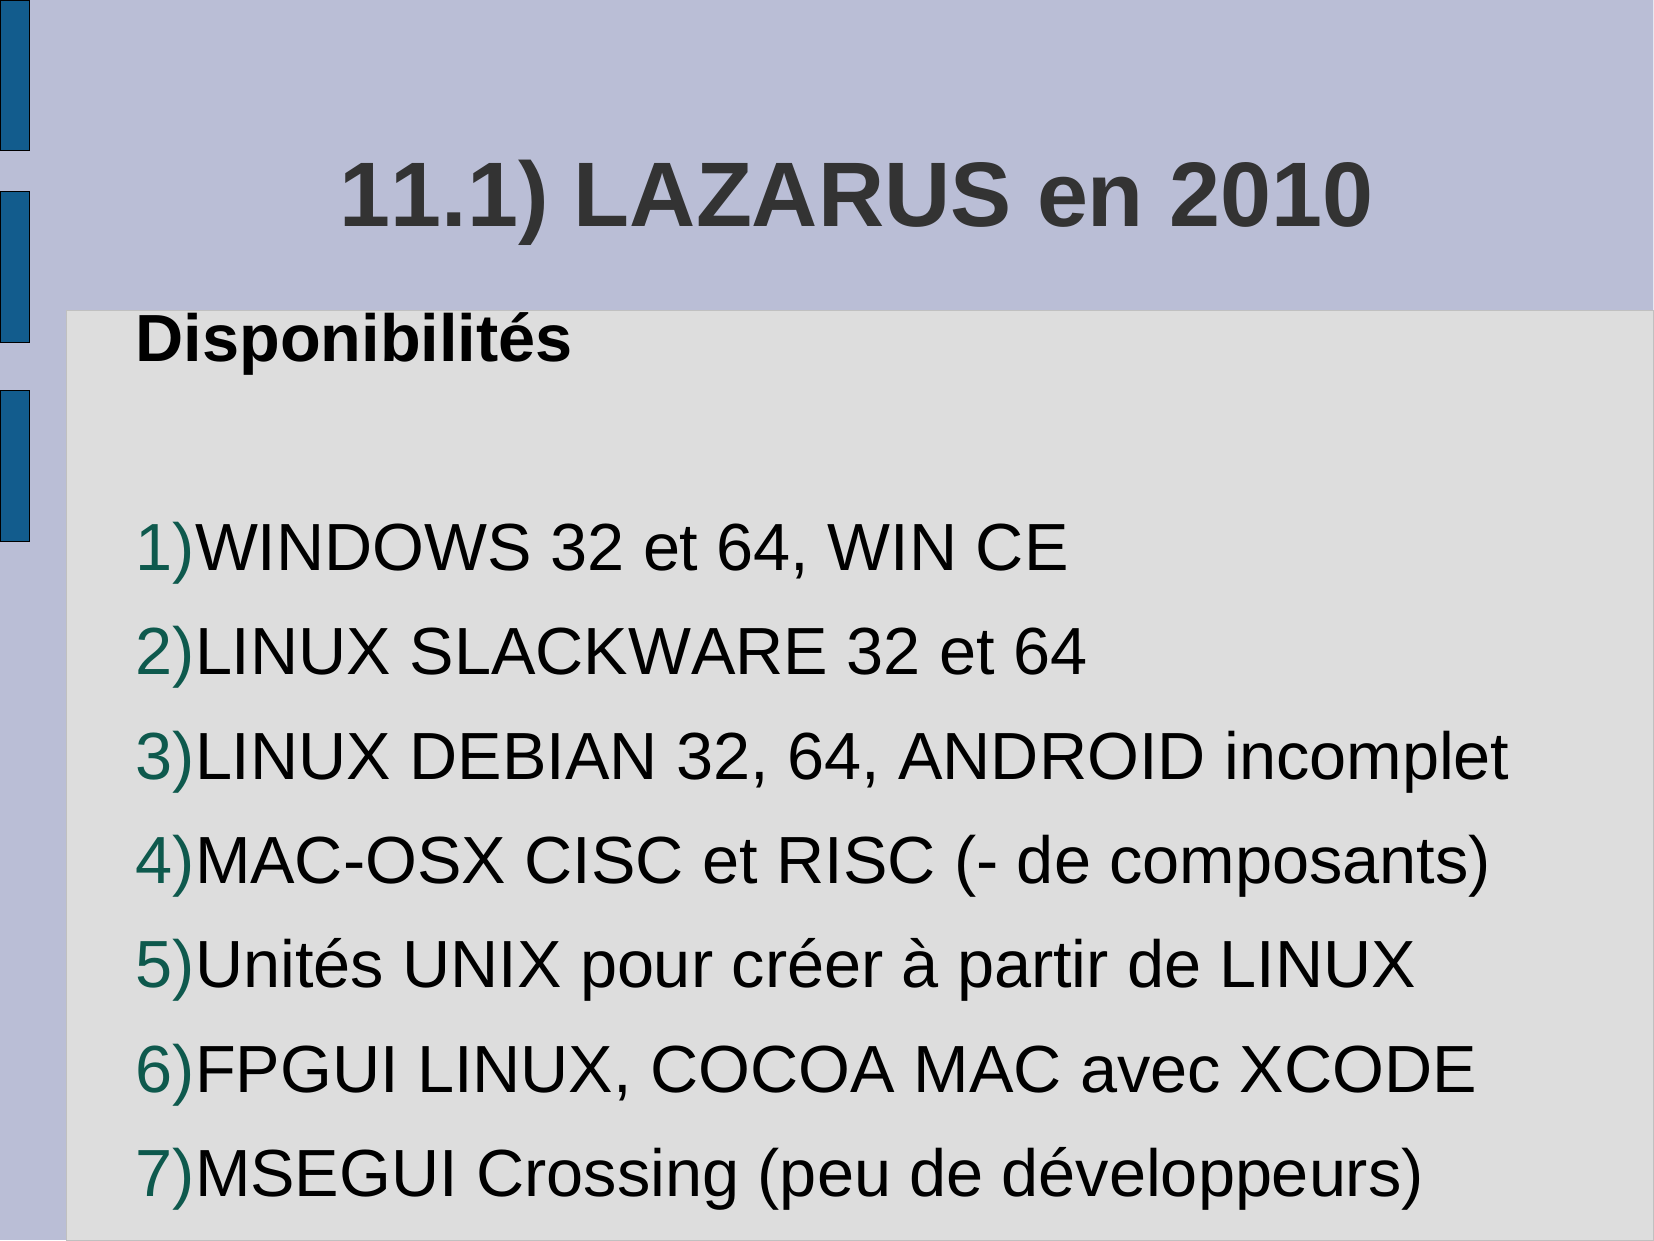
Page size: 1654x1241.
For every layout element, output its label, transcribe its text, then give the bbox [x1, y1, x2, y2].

title 11.1) LAZARUS en 2010 [121, 91, 1534, 299]
list Disponibilités WINDOWS 32 et 64, WIN CE LINUX SLACKWARE 32 et 64 LINUX DEBIAN 32, 64, ANDROID incomplet MAC-OSX CISC et RISC (- de composants) Unités UNIX pour créer à partir de LINUX FPGUI LINUX, COCOA MAC avec XCODE MSEGUI Crossing (peu de développeurs) [118, 301, 1531, 1211]
